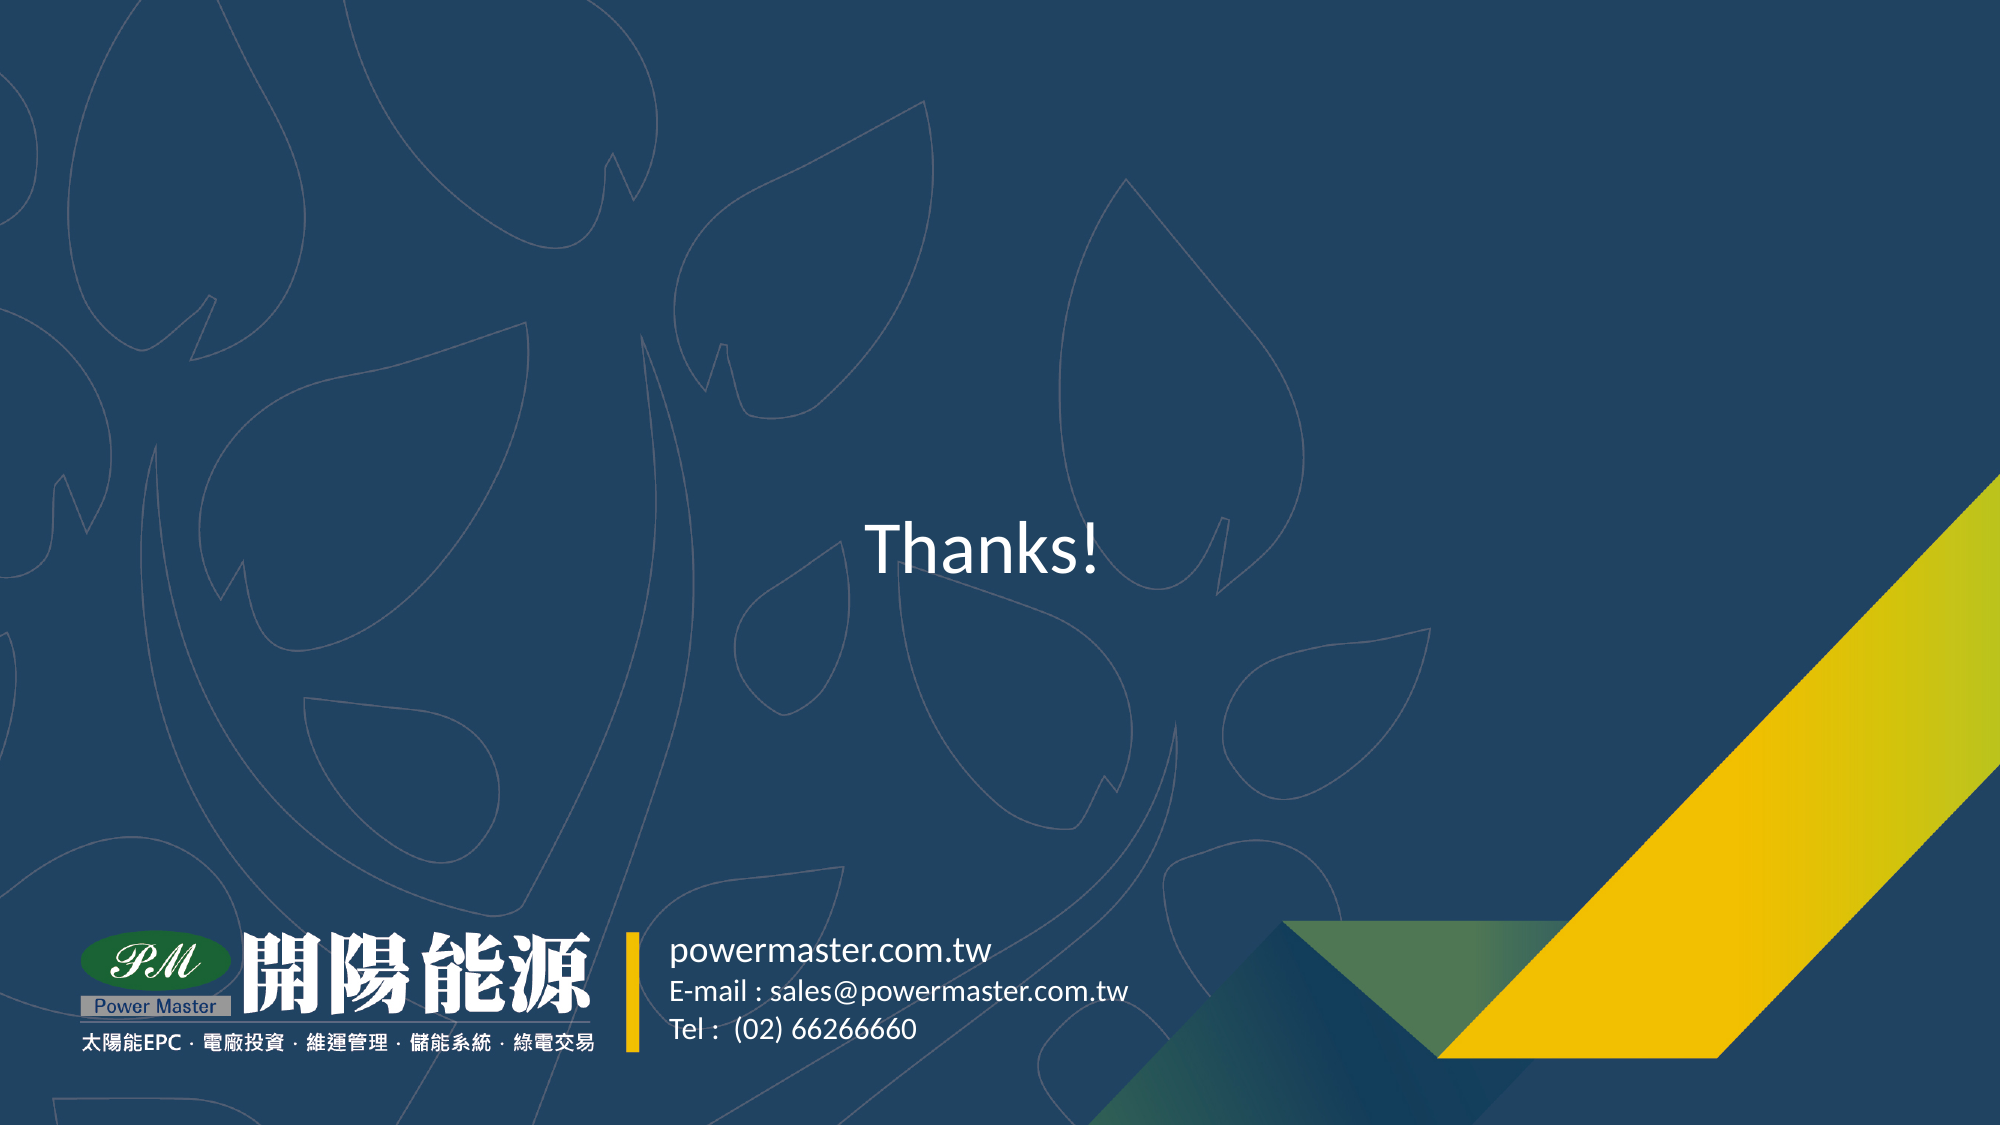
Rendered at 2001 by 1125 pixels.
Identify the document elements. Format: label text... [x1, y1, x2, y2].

text_box Thanks! [849, 491, 1119, 597]
picture [0, 0, 2000, 1125]
text_box powermaster.com.tw E-mail : sales@powermaster.com.tw Tel : (02) 66266660 [654, 918, 1145, 1053]
